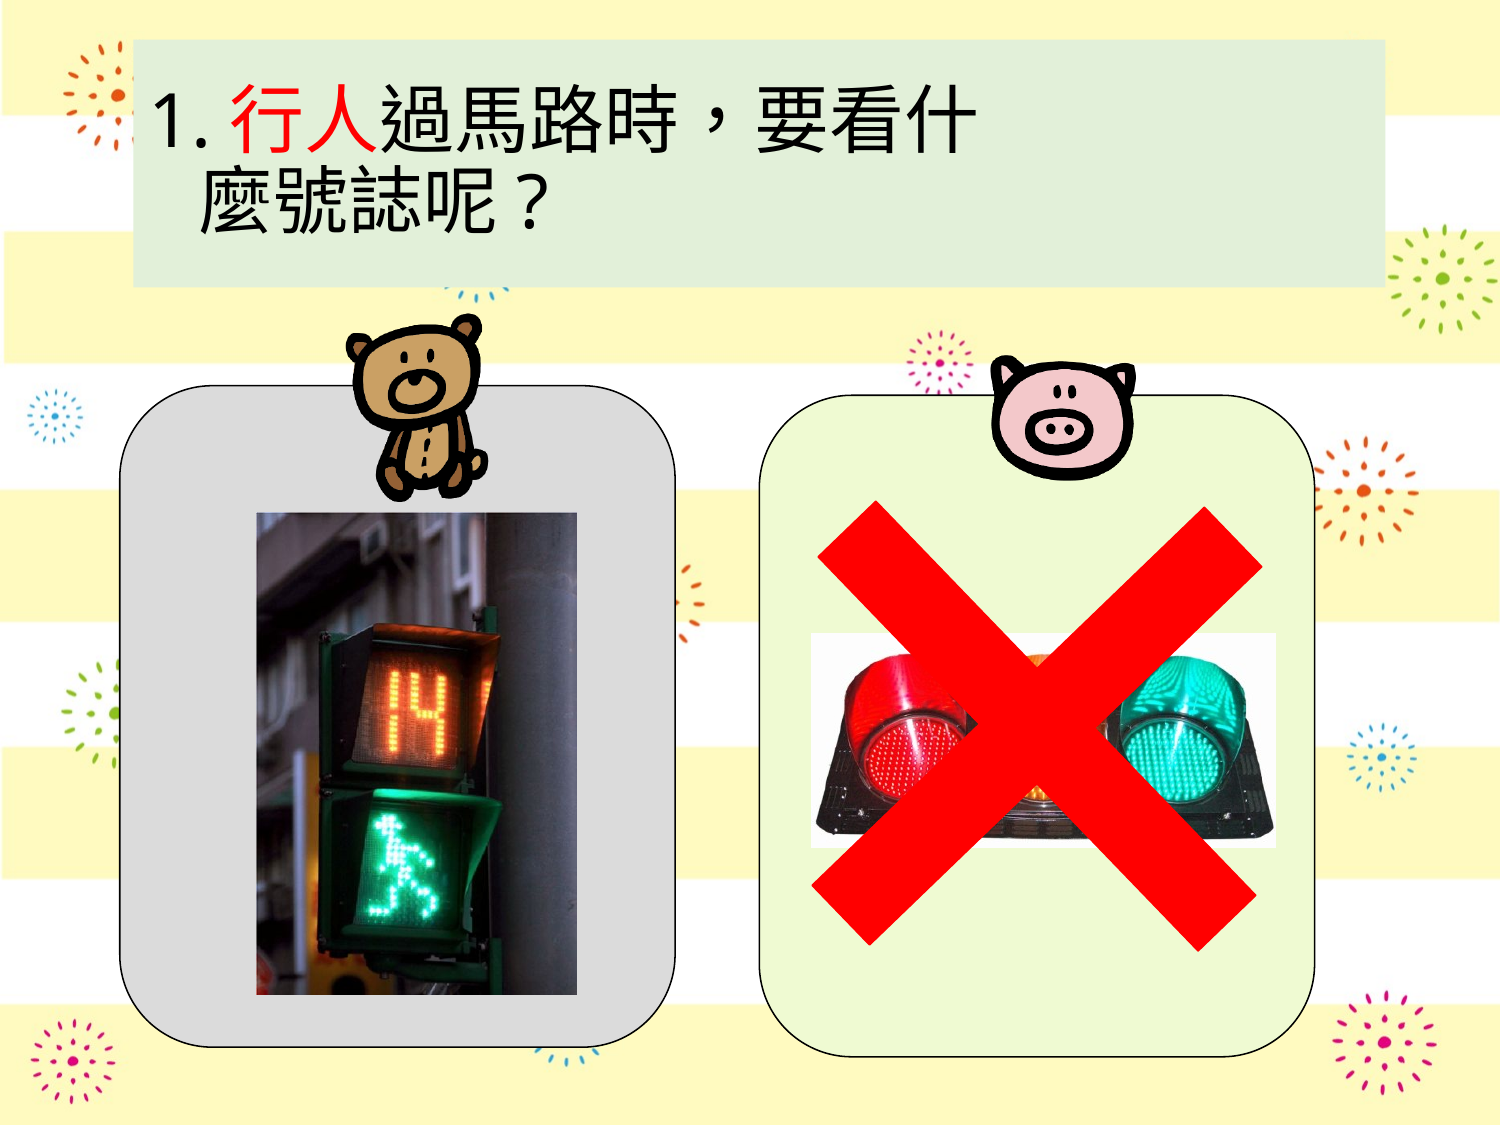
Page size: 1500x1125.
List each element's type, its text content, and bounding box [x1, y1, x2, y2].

title 1.行人過馬路時，要看什 麼號誌呢? [133, 39, 1386, 288]
text_box [759, 395, 1315, 1057]
text_box [119, 385, 676, 1048]
picture [0, 0, 1500, 1125]
